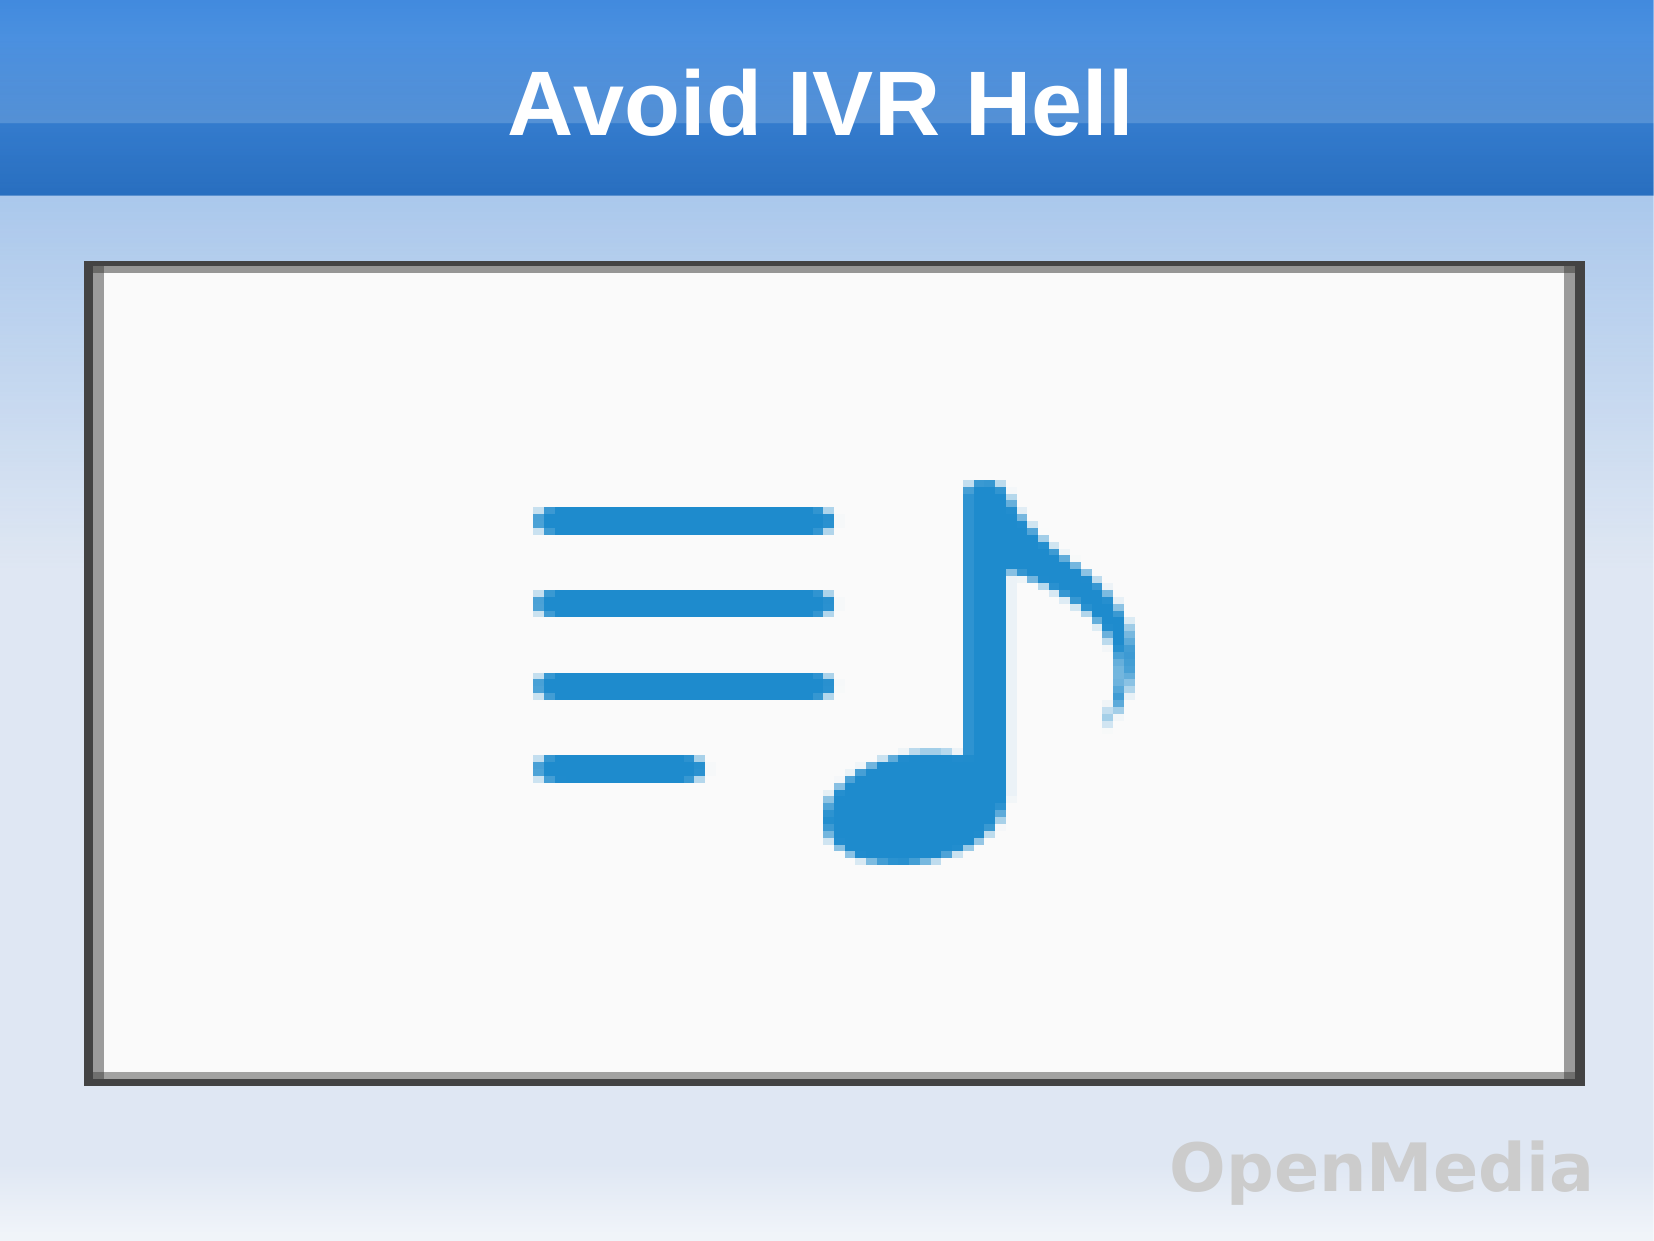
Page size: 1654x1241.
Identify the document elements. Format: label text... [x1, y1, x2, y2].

title Avoid IVR Hell [76, 0, 1565, 208]
text_box [82, 259, 1587, 1087]
picture [0, 0, 1654, 1241]
